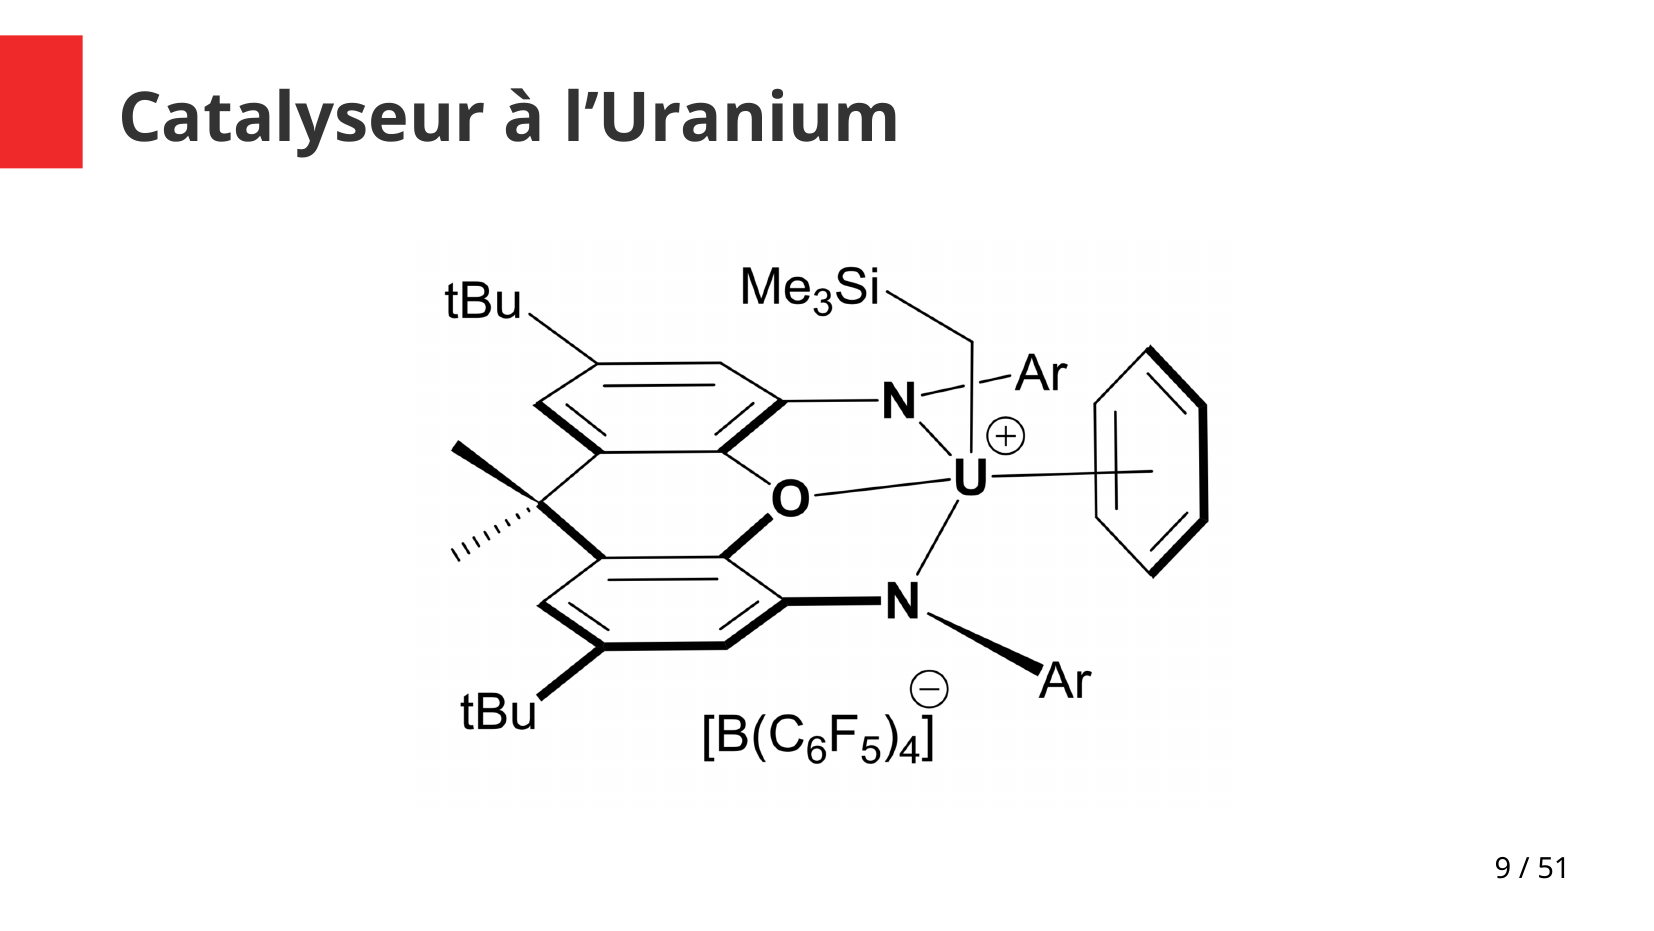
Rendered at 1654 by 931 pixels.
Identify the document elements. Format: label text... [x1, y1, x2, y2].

picture [408, 236, 1245, 809]
title Catalyseur à l’Uranium [118, 37, 1571, 193]
